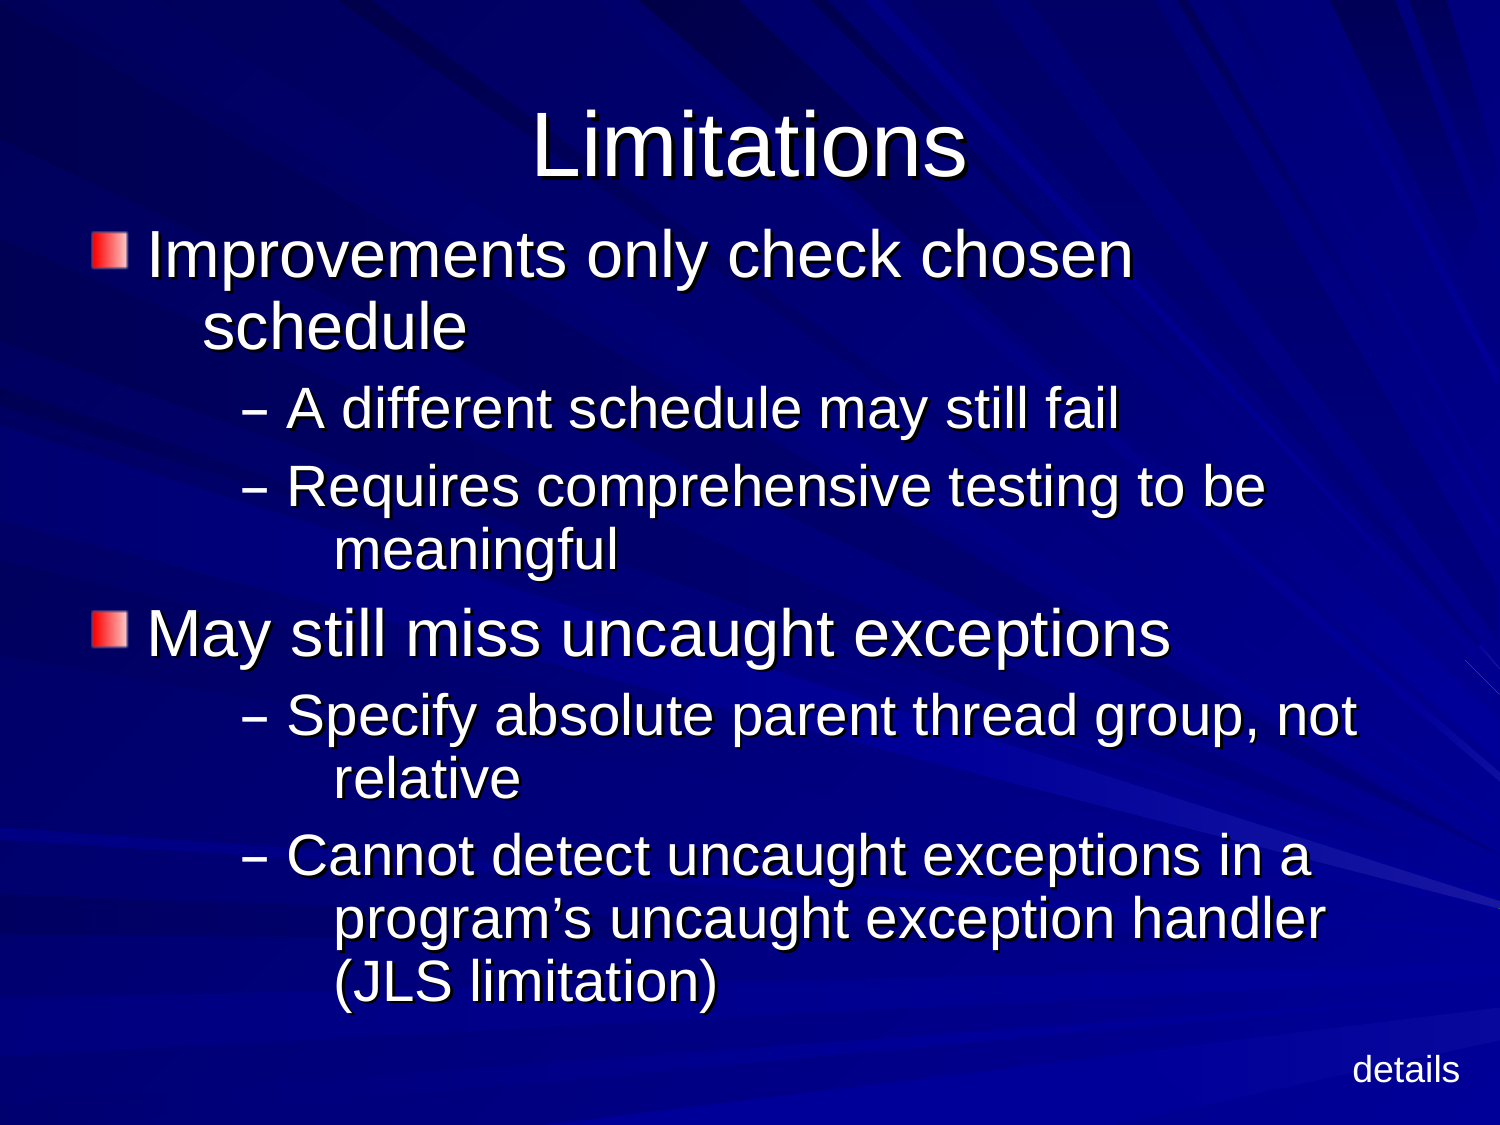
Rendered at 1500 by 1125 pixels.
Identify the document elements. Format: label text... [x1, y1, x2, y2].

text_box details [1337, 1037, 1477, 1098]
list Improvements only check chosen schedule A different schedule may still fail Requires comprehensive testing to be meaningful May still miss uncaught exceptions Specify absolute parent thread group, not relative Cannot detect uncaught exceptions in a program’s uncaught exception handler (JLS limitation) [75, 212, 1426, 1063]
title Limitations [75, 45, 1426, 212]
